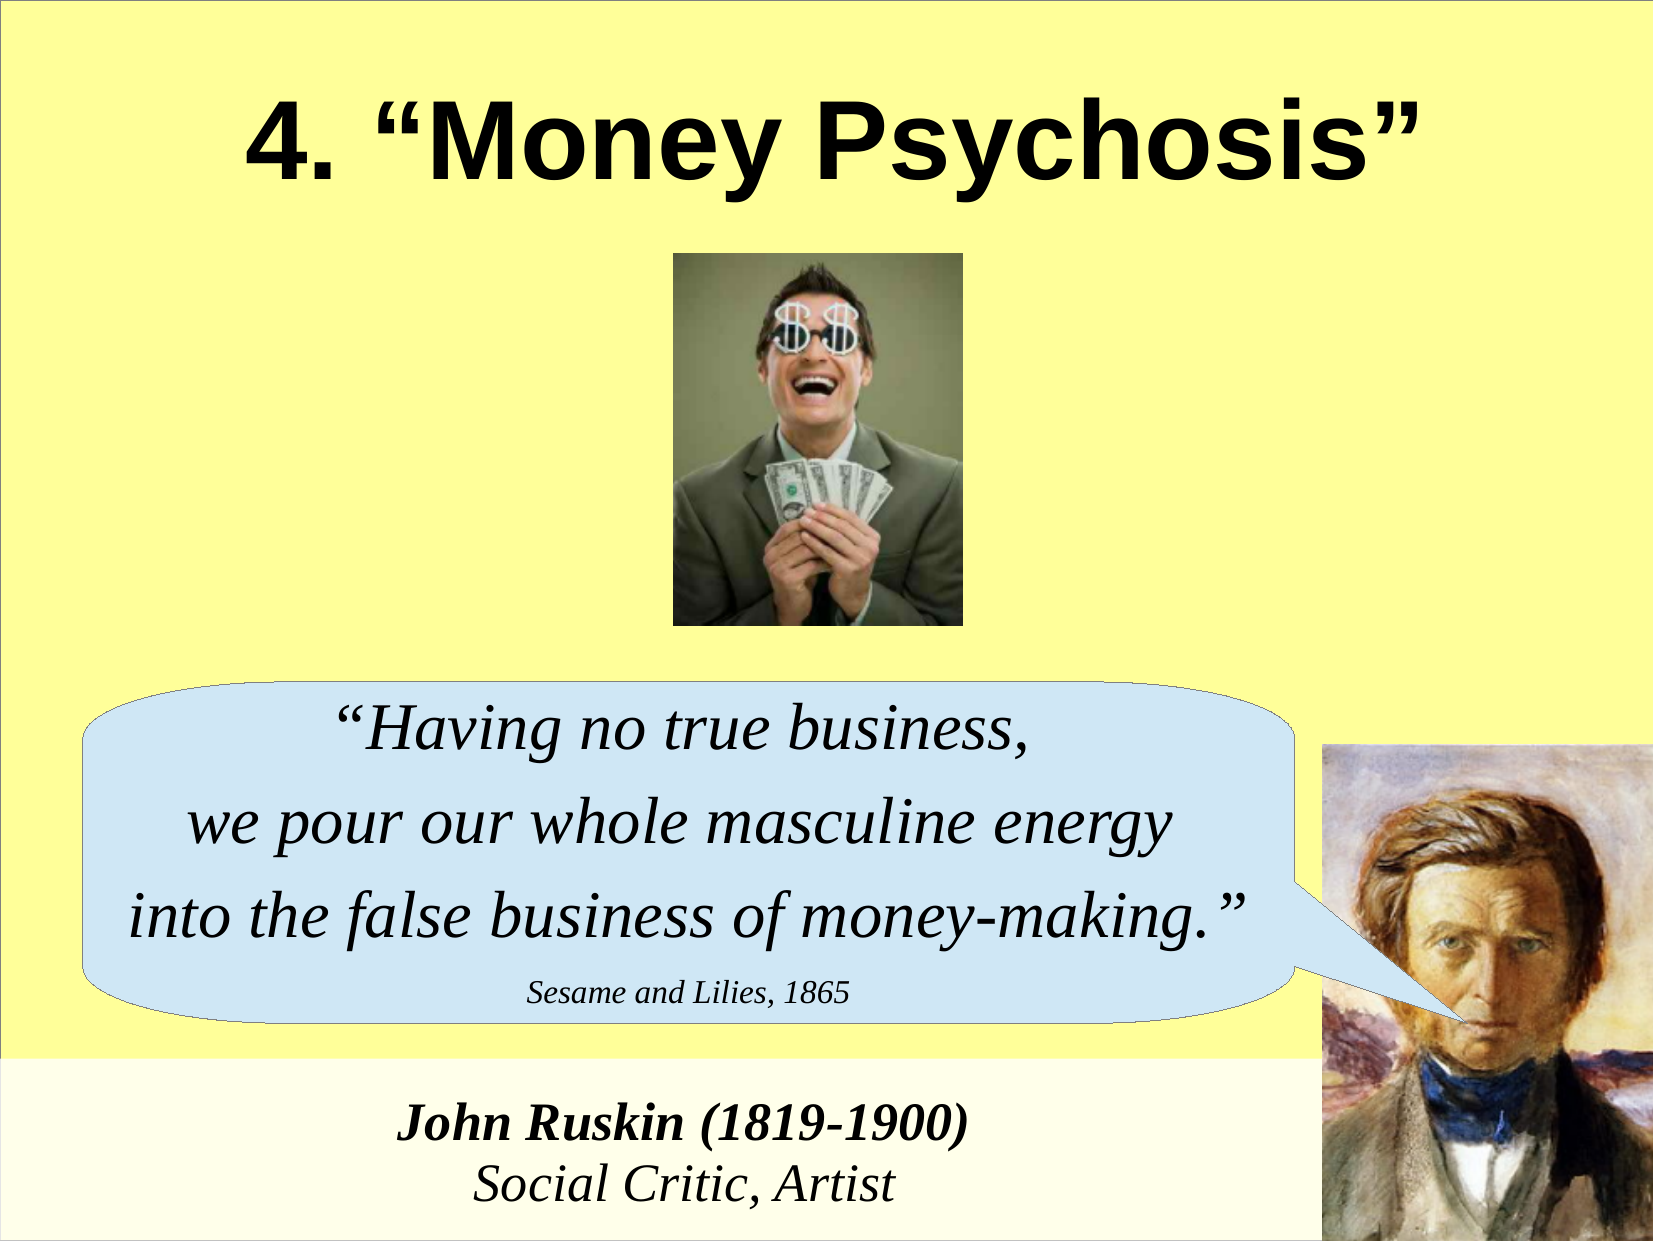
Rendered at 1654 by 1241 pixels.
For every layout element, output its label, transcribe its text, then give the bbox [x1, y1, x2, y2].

picture [673, 253, 963, 626]
text_box “Having no true business, we pour our whole masculine energy into the false business of money-making.” Sesame and Lilies, 1865 [82, 681, 1468, 1024]
text_box [0, 0, 1653, 1241]
text_box John Ruskin (1819-1900) Social Critic, Artist [82, 1085, 1287, 1215]
picture [1322, 744, 1653, 1241]
text_box 4. “Money Psychosis” [75, 77, 1597, 204]
